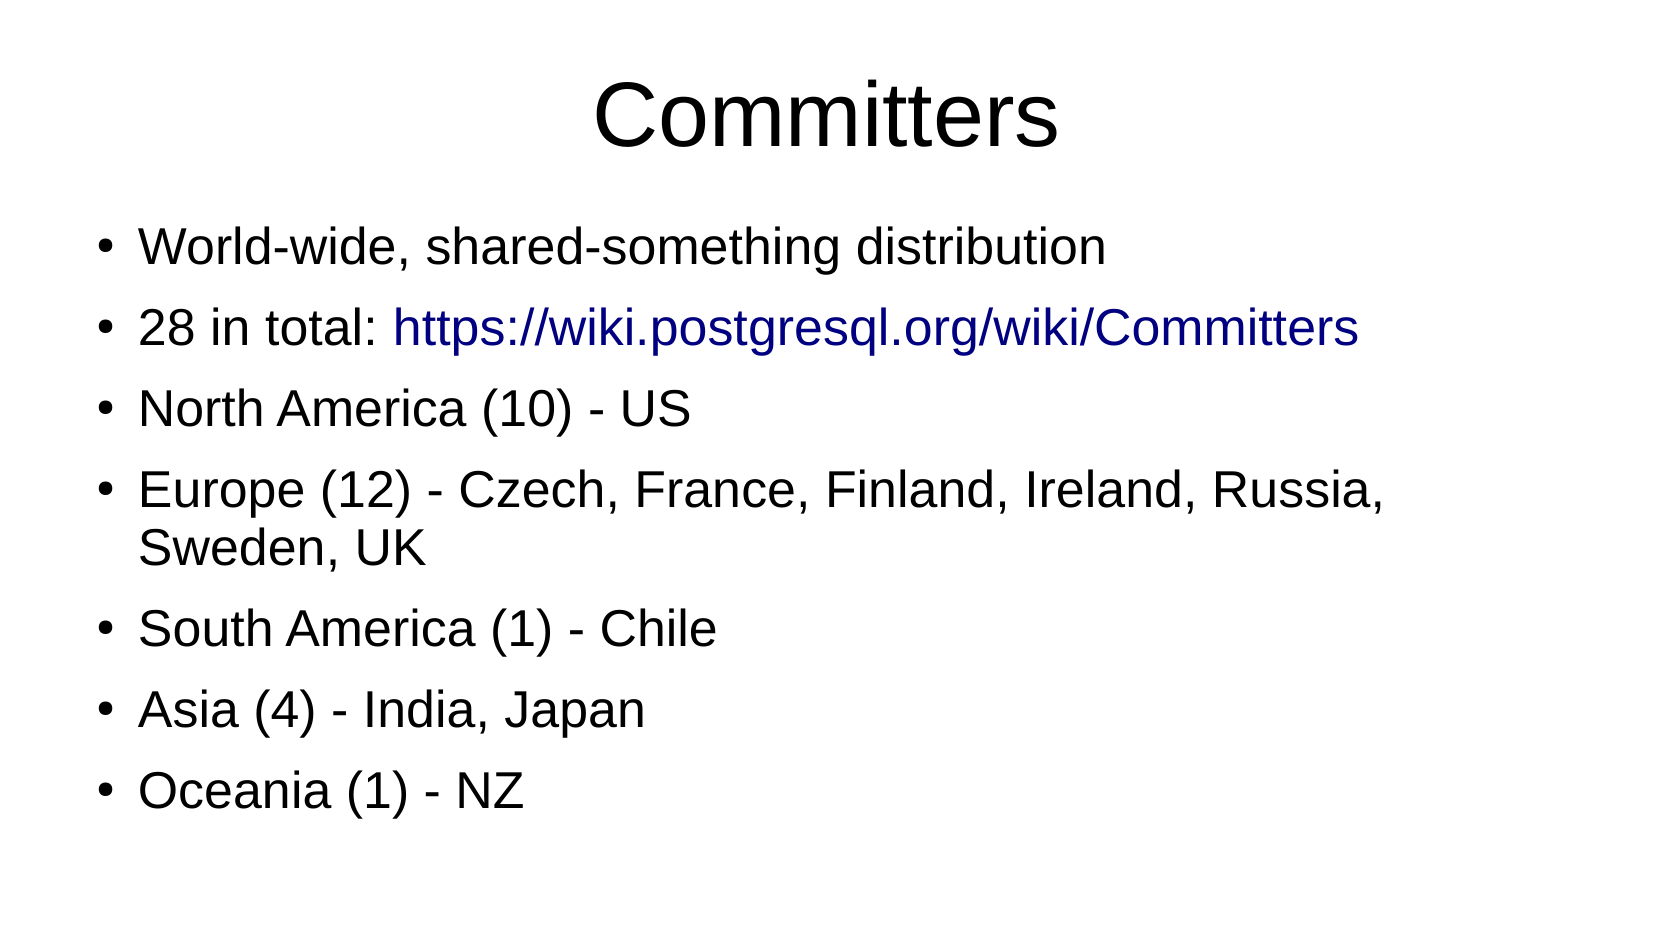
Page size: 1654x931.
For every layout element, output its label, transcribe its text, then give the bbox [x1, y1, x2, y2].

list World-wide, shared-something distribution 28 in total: https://wiki.postgresql.org/wiki/Committers North America (10) - US Europe (12) - Czech, France, Finland, Ireland, Russia, Sweden, UK South America (1) - Chile Asia (4) - India, Japan Oceania (1) - NZ [82, 217, 1571, 826]
title Committers [82, 37, 1571, 193]
